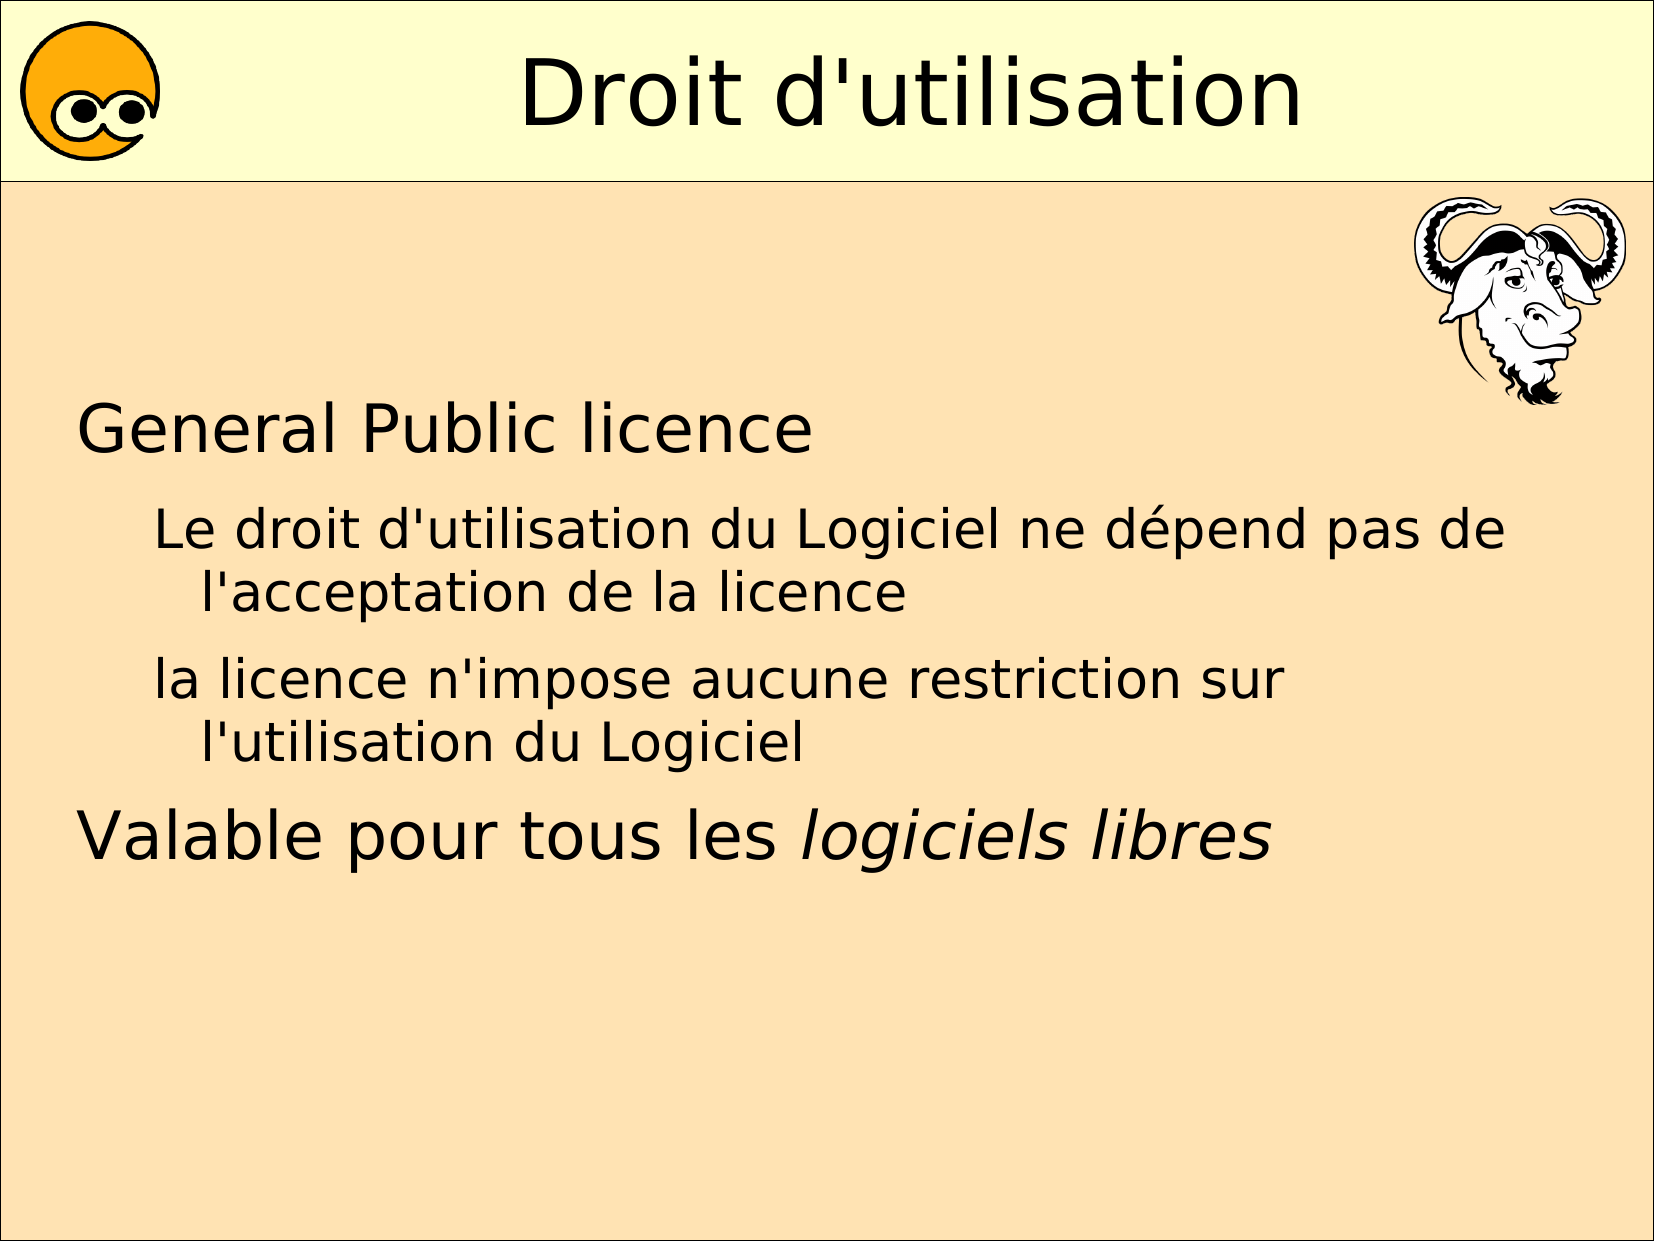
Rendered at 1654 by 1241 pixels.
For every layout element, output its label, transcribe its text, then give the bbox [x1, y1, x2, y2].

title Droit d'utilisation [203, 39, 1620, 147]
list General Public licence Le droit d'utilisation du Logiciel ne dépend pas de l'acceptation de la licence la licence n'impose aucune restriction sur l'utilisation du Logiciel Valable pour tous les logiciels libres [58, 390, 1547, 904]
picture [20, 21, 160, 161]
picture [1414, 197, 1626, 405]
